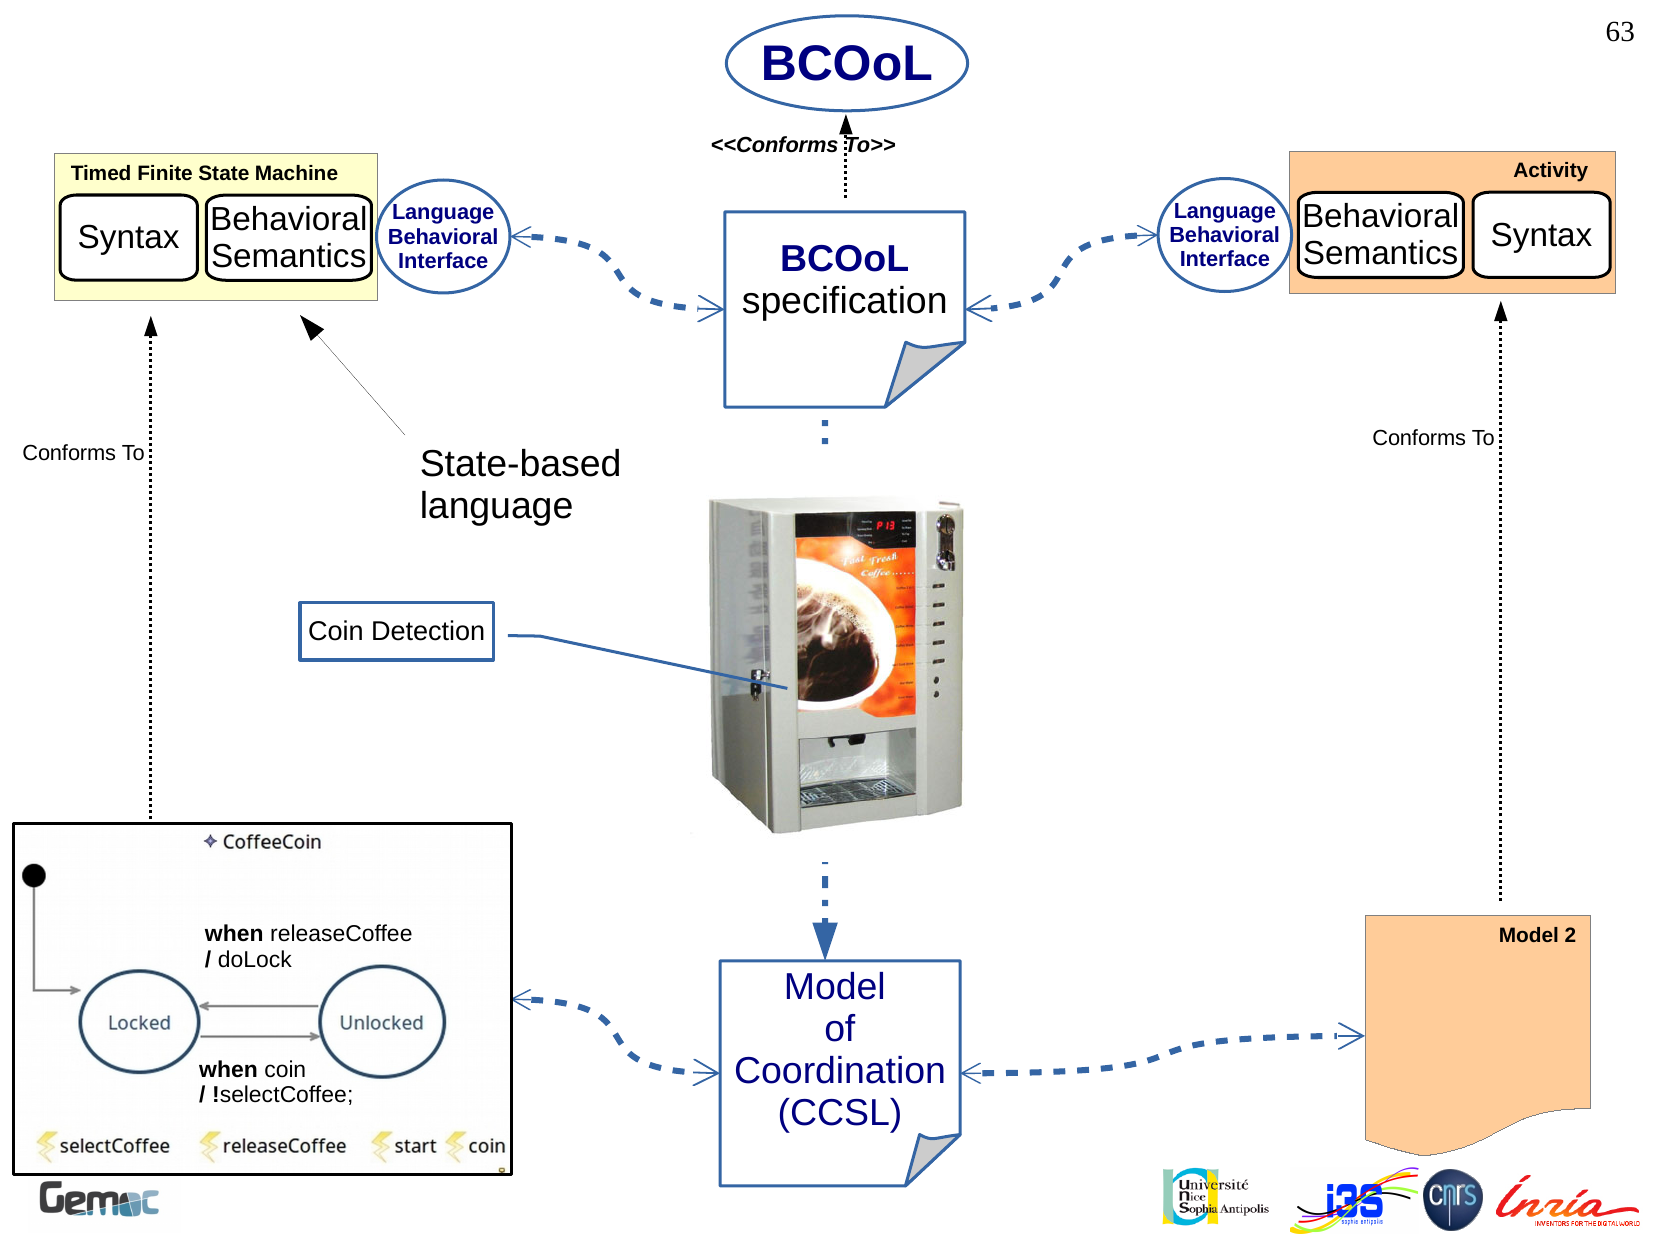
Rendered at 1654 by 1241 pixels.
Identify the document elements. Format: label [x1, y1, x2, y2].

text_box [190, 913, 431, 1004]
picture [1137, 1150, 1647, 1241]
text_box [1357, 418, 1576, 583]
text_box [300, 603, 493, 660]
text_box [184, 1049, 372, 1117]
text_box [7, 433, 226, 598]
picture [15, 825, 511, 1174]
text_box [54, 153, 510, 301]
text_box [695, 125, 1024, 408]
text_box [1158, 151, 1634, 294]
text_box [1365, 915, 1621, 1156]
text_box [507, 635, 788, 689]
text_box [720, 960, 961, 1186]
picture [690, 449, 976, 862]
text_box [726, 15, 968, 111]
text_box [405, 435, 676, 534]
